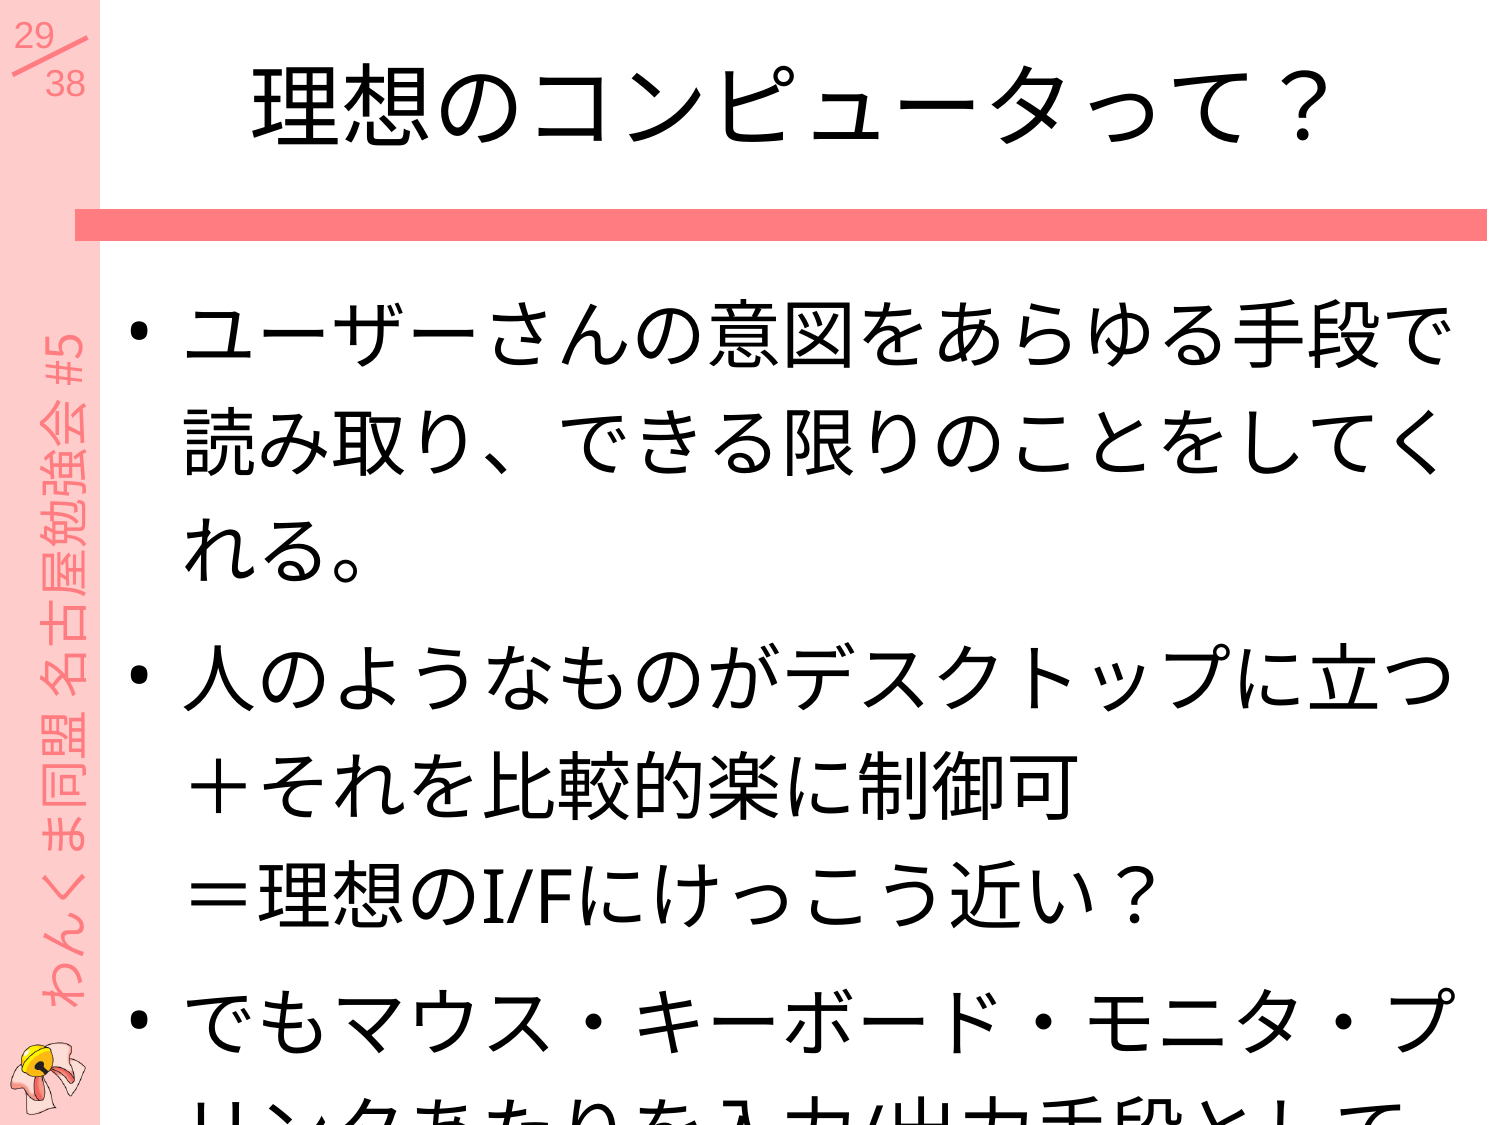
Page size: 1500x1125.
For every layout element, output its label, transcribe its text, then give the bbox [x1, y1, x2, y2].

list ユーザーさんの意図をあらゆる手段で 読み取り、できる限りのことをしてくれる。 人のようなものがデスクトップに立つ ＋それを比較的楽に制御可 ＝理想のI/Fにけっこう近い？ でもマウス・キーボード・モニタ・プリンタあたりを入力/出力手段としているうちは色々無理があるよね。 [125, 275, 1476, 1101]
picture [10, 1042, 86, 1115]
title 理想のコンピュータって？ [125, 0, 1476, 218]
